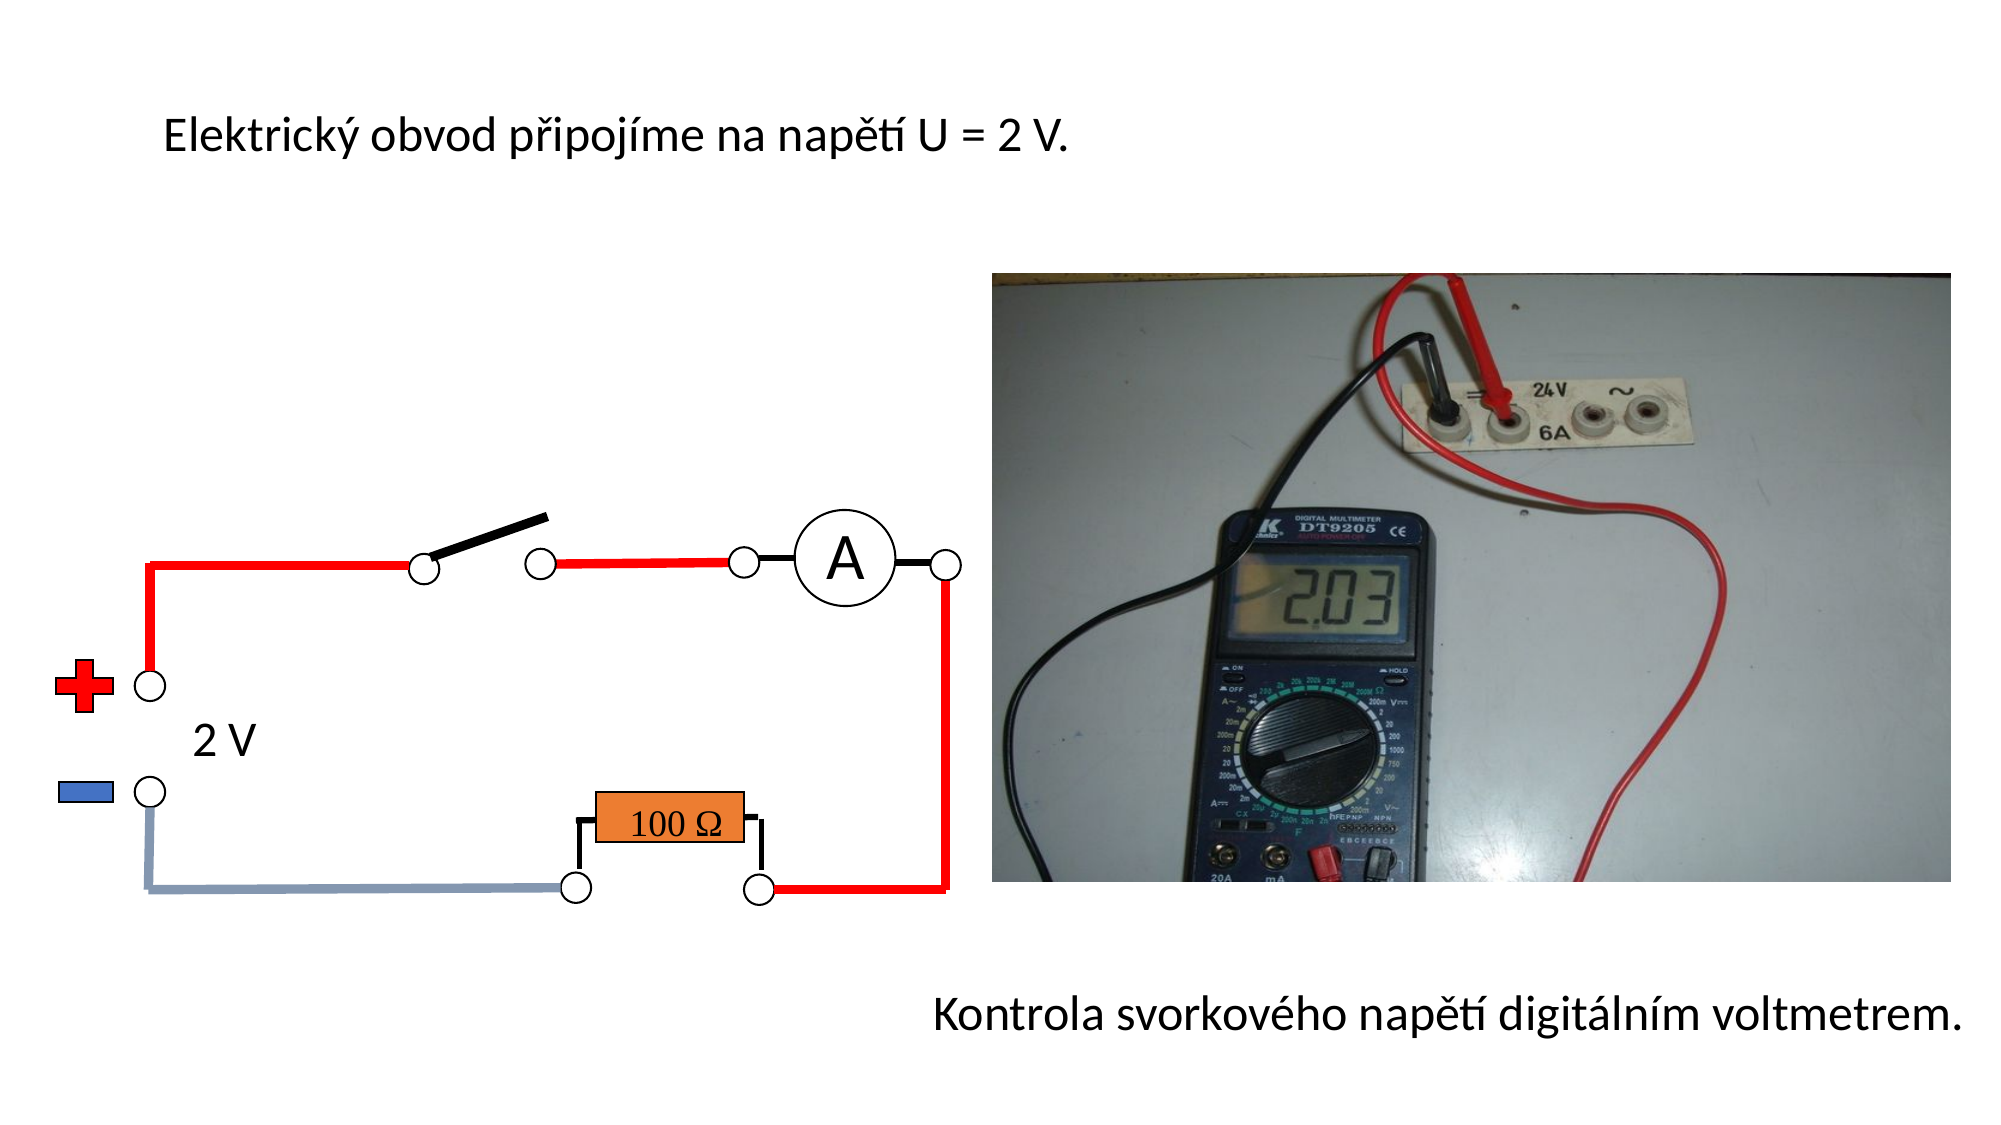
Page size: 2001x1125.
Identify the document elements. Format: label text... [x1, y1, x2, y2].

text_box [596, 791, 614, 843]
text_box A [811, 505, 880, 521]
text_box [59, 782, 113, 802]
text_box [525, 548, 556, 580]
text_box [55, 659, 113, 712]
text_box A [811, 512, 880, 601]
text_box Elektrický obvod připojíme na napětí U = 2 V. [149, 93, 1085, 169]
text_box [134, 671, 166, 702]
text_box [743, 874, 774, 905]
text_box [930, 549, 961, 581]
text_box A [872, 596, 880, 601]
text_box [408, 553, 440, 585]
text_box 100 Ω [614, 791, 738, 852]
text_box [738, 791, 744, 843]
text_box [134, 776, 166, 807]
picture [992, 273, 1951, 882]
text_box Kontrola svorkového napětí digitálním voltmetrem. [918, 973, 1980, 1049]
text_box [728, 547, 760, 578]
text_box [561, 872, 592, 903]
text_box 2 V [177, 699, 273, 775]
